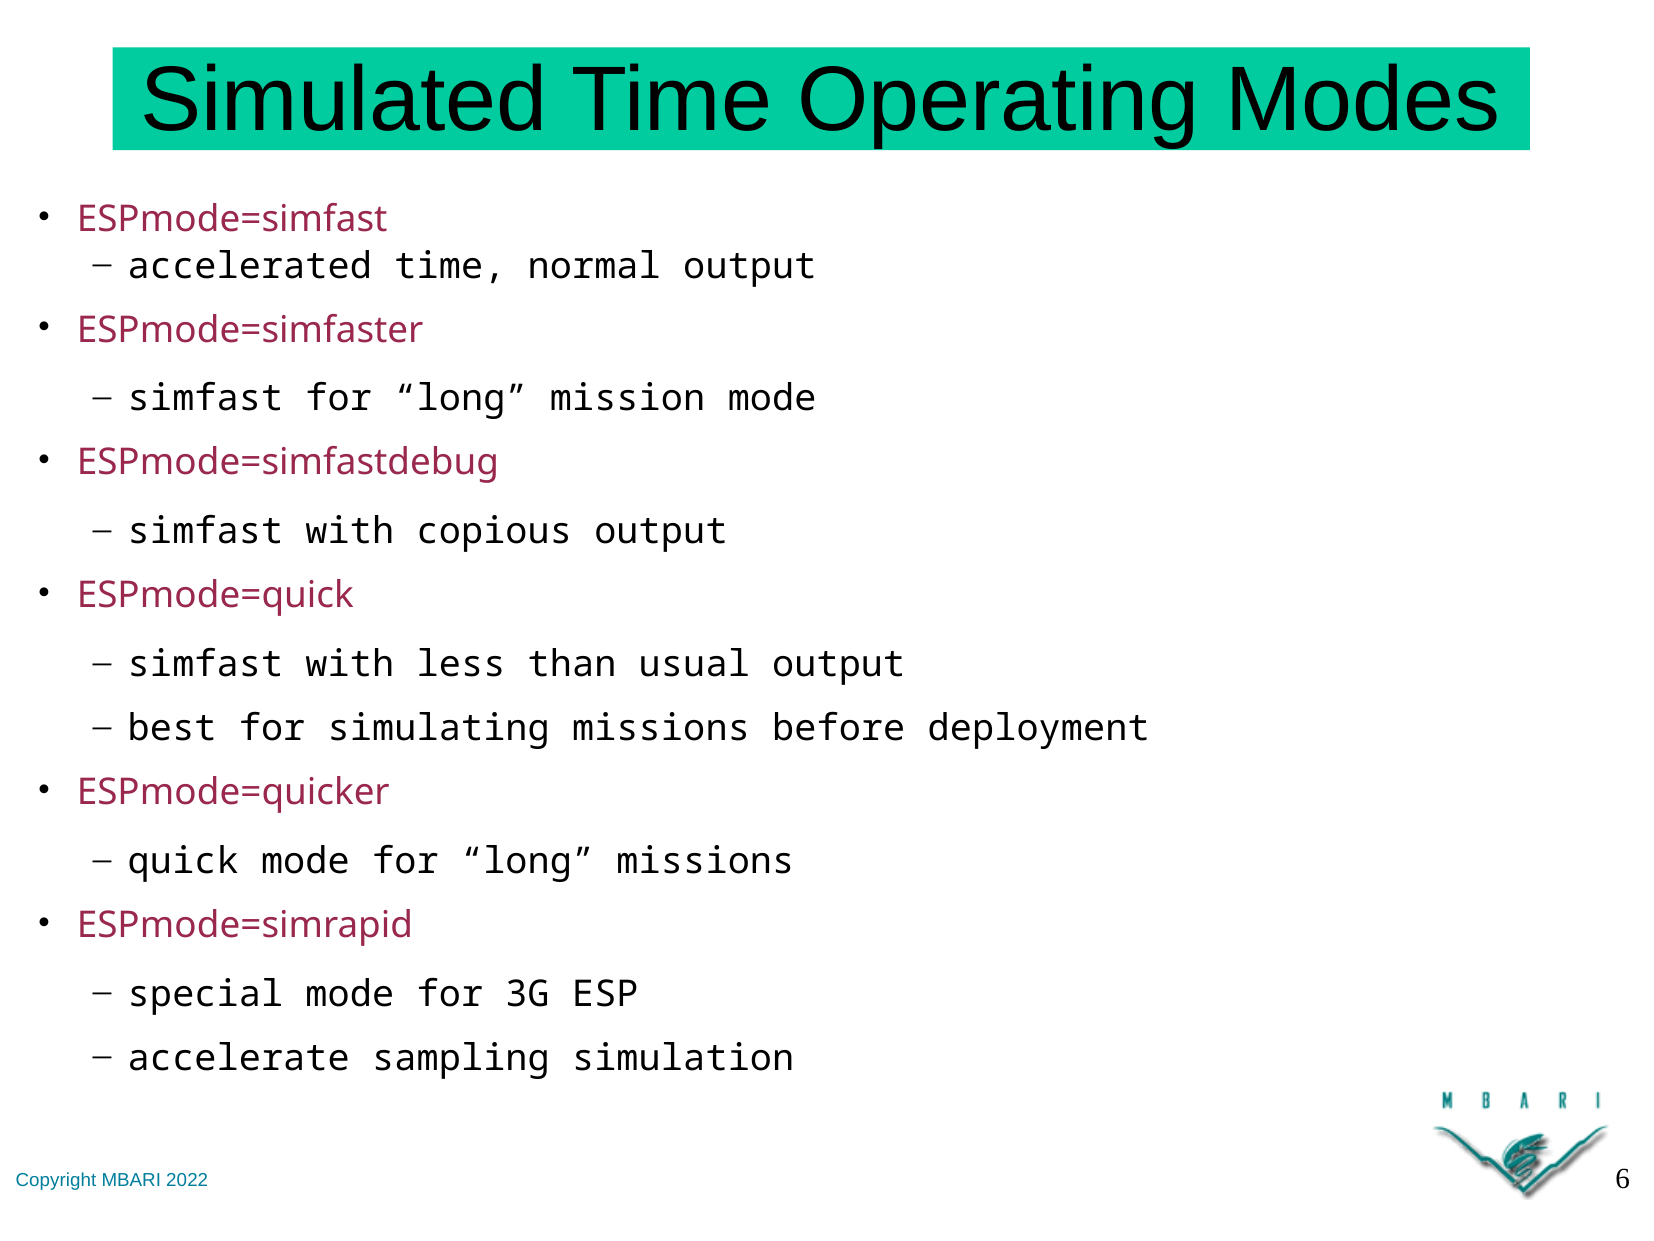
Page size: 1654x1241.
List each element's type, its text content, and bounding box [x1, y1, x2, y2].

title Simulated Time Operating Modes [112, 47, 1530, 151]
list ESPmode=simfast accelerated time, normal output ESPmode=simfaster simfast for “long” mission mode ESPmode=simfastdebug simfast with copious output ESPmode=quick simfast with less than usual output best for simulating missions before deployment ESPmode=quicker quick mode for “long” missions ESPmode=simrapid special mode for 3G ESP accelerate sampling simulation [37, 194, 1613, 1088]
picture [1426, 1091, 1613, 1200]
